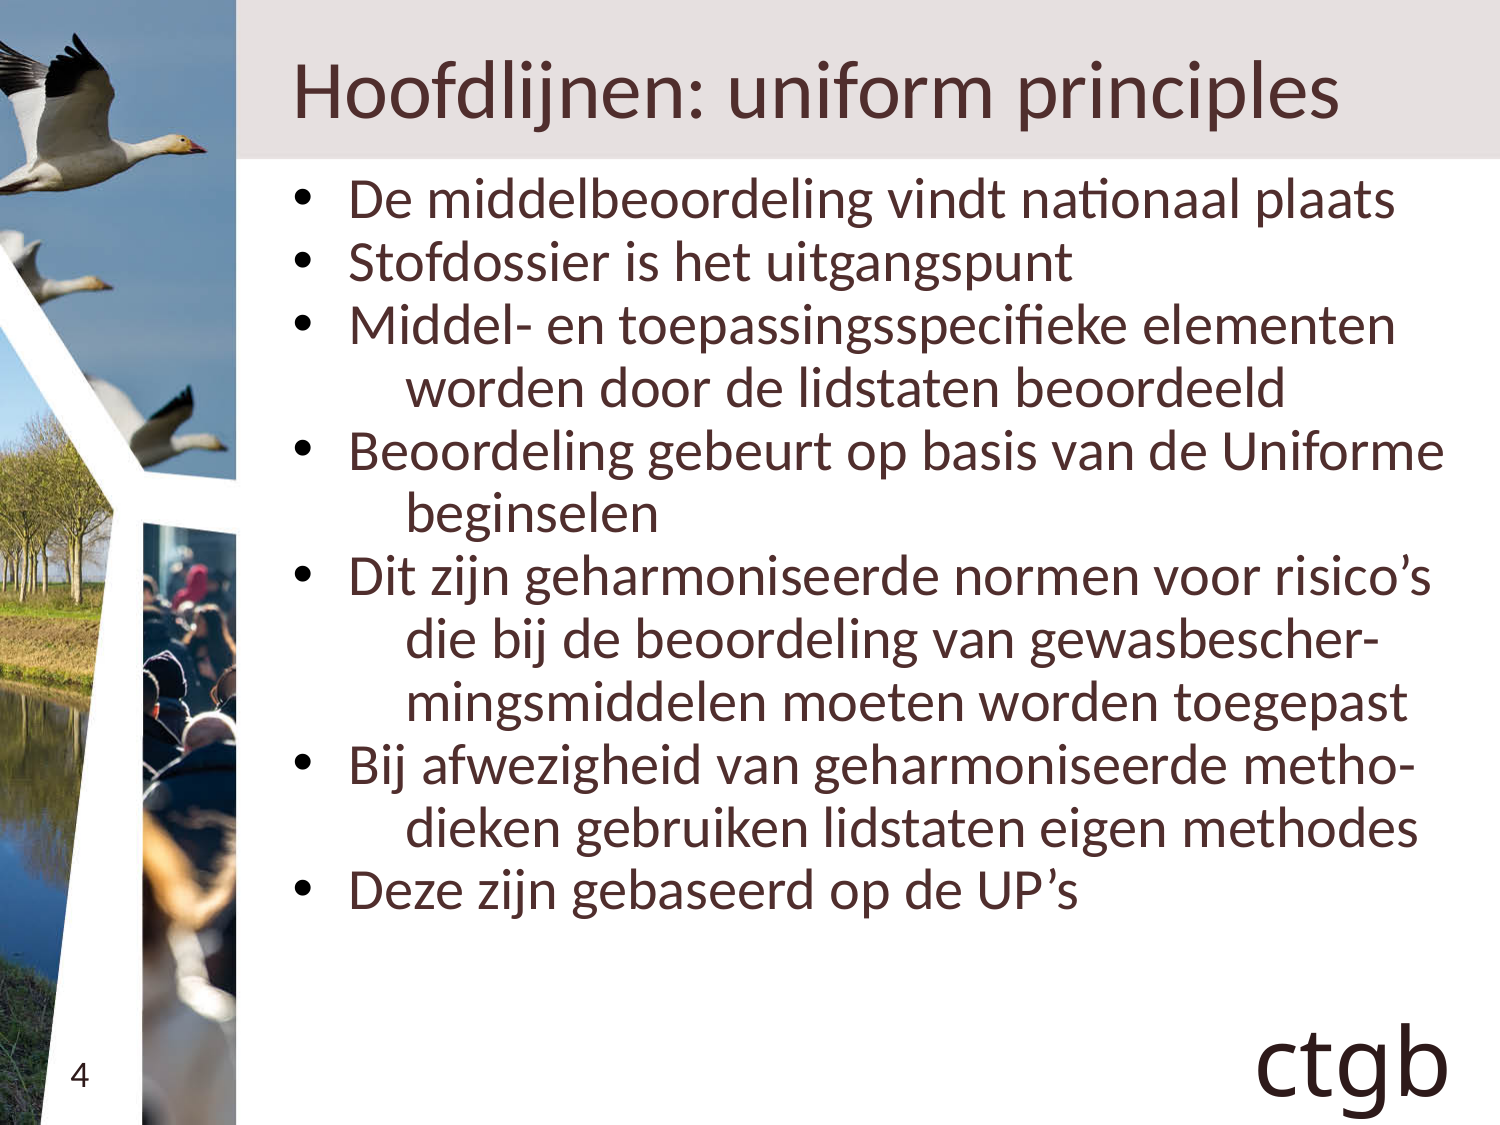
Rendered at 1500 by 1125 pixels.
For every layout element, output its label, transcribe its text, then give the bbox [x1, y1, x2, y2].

list De middelbeoordeling vindt nationaal plaats Stofdossier is het uitgangspunt Middel- en toepassingsspecifieke elementen worden door de lidstaten beoordeeld Beoordeling gebeurt op basis van de Uniforme beginselen Dit zijn geharmoniseerde normen voor risico’s die bij de beoordeling van gewasbescher-mingsmiddelen moeten worden toegepast Bij afwezigheid van geharmoniseerde metho-dieken gebruiken lidstaten eigen methodes Deze zijn gebaseerd op de UP’s [277, 160, 1479, 1036]
title Hoofdlijnen: uniform principles [277, 10, 1459, 160]
